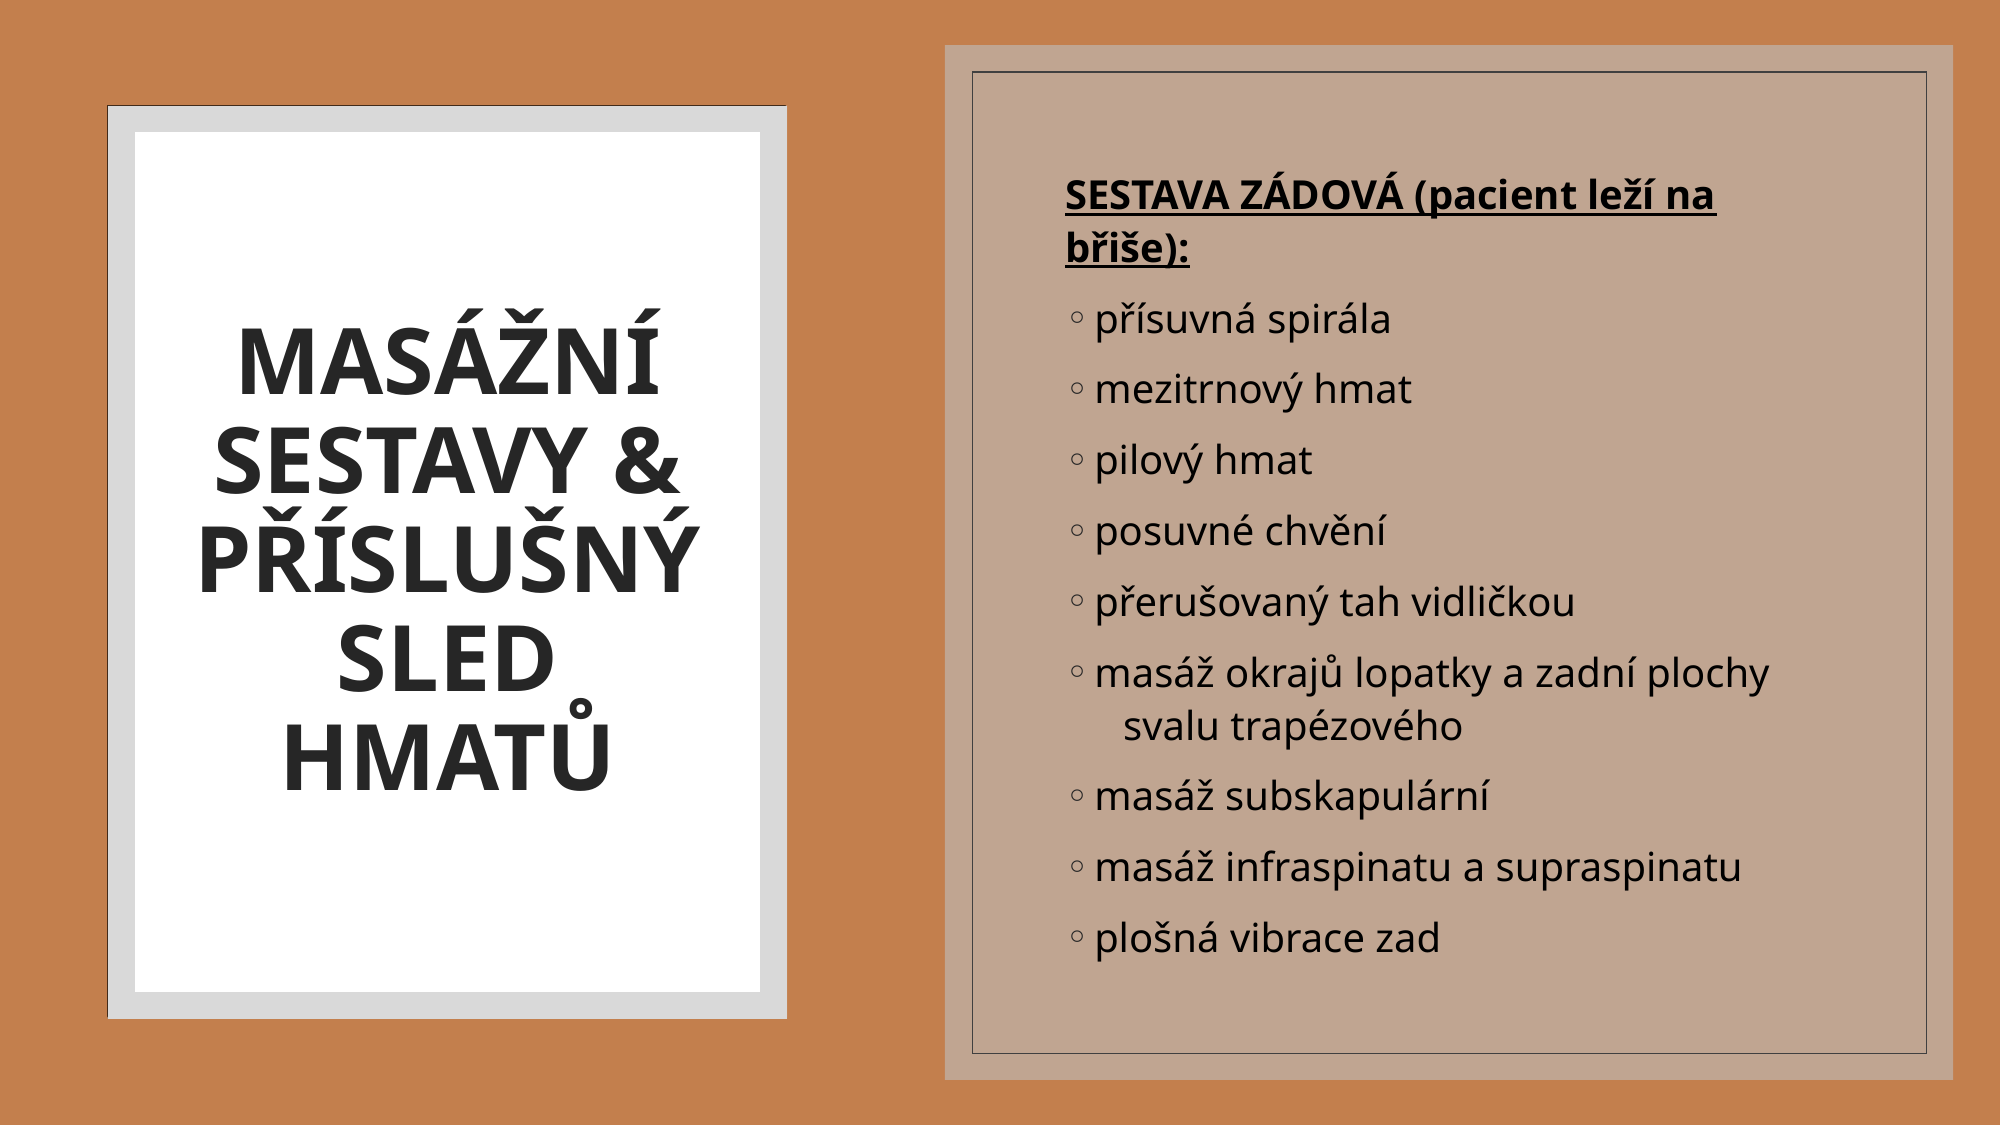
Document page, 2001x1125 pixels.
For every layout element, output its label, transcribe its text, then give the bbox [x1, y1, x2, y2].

list SESTAVA ZÁDOVÁ (pacient leží na břiše): přísuvná spirála mezitrnový hmat pilový hmat posuvné chvění přerušovaný tah vidličkou masáž okrajů lopatky a zadní plochy svalu trapézového masáž subskapulární masáž infraspinatu a supraspinatu plošná vibrace zad [1050, 153, 1850, 972]
title MASÁŽNÍ SESTAVY & PŘÍSLUŠNÝ SLED HMATŮ [161, 194, 735, 931]
text_box [0, 0, 2000, 1125]
